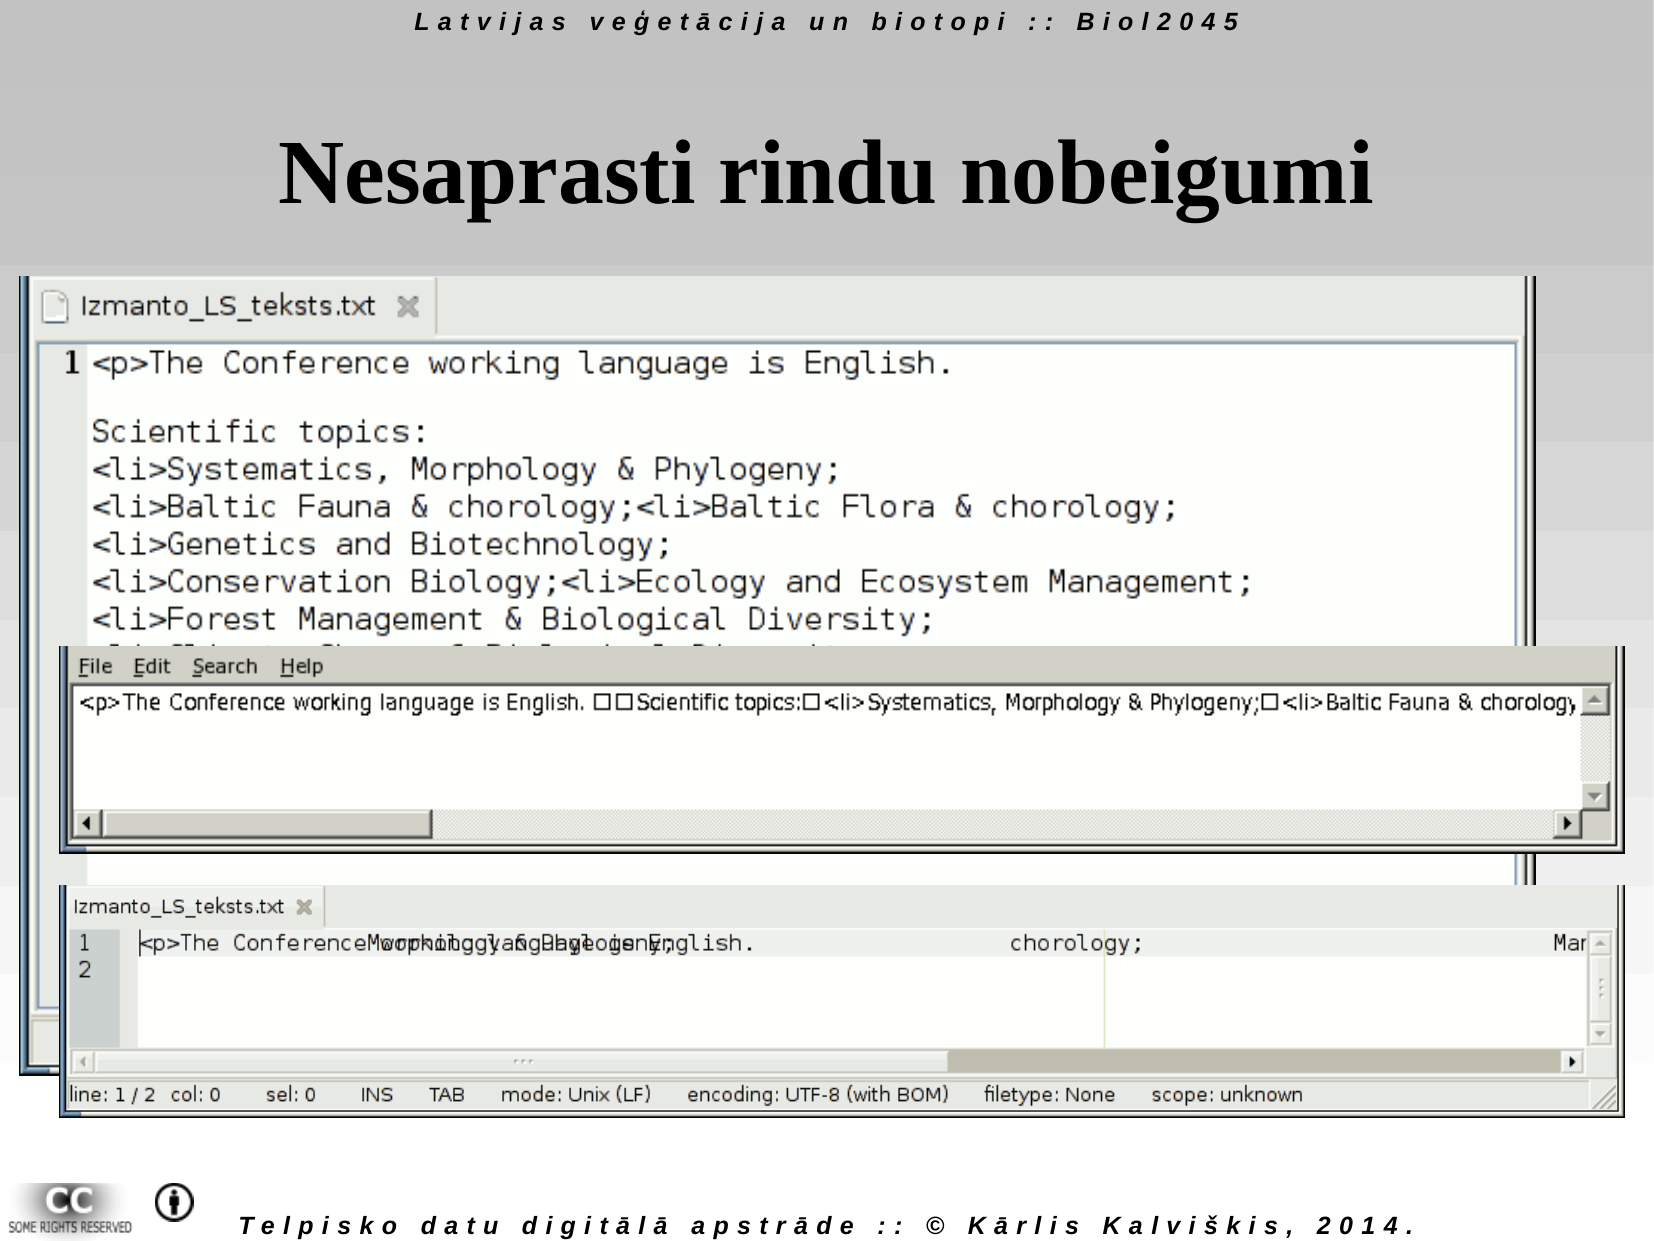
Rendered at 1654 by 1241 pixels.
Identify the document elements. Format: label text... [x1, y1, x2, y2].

picture [0, 0, 1654, 1241]
title Nesaprasti rindu nobeigumi [29, 49, 1625, 296]
